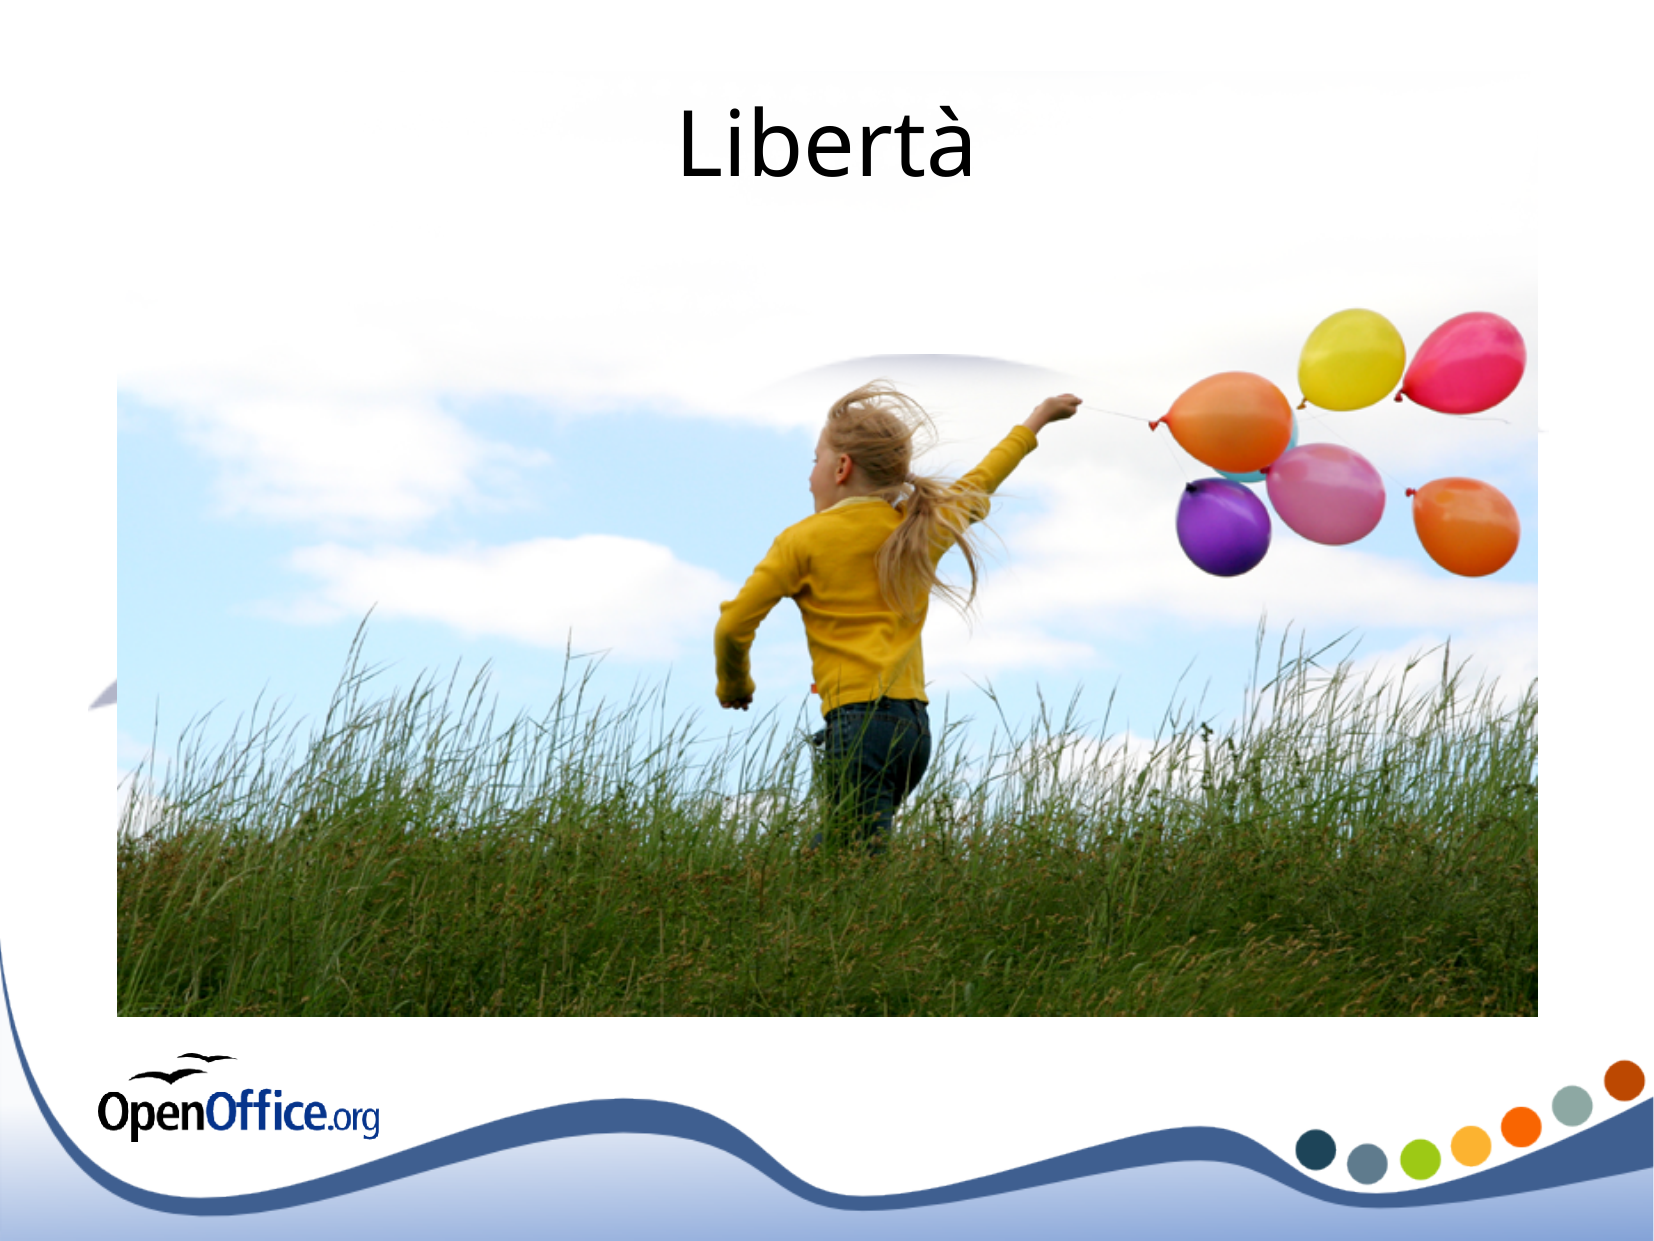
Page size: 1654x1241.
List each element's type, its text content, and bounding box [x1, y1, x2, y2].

title Libertà [82, 37, 1571, 245]
picture [0, 245, 1654, 1241]
